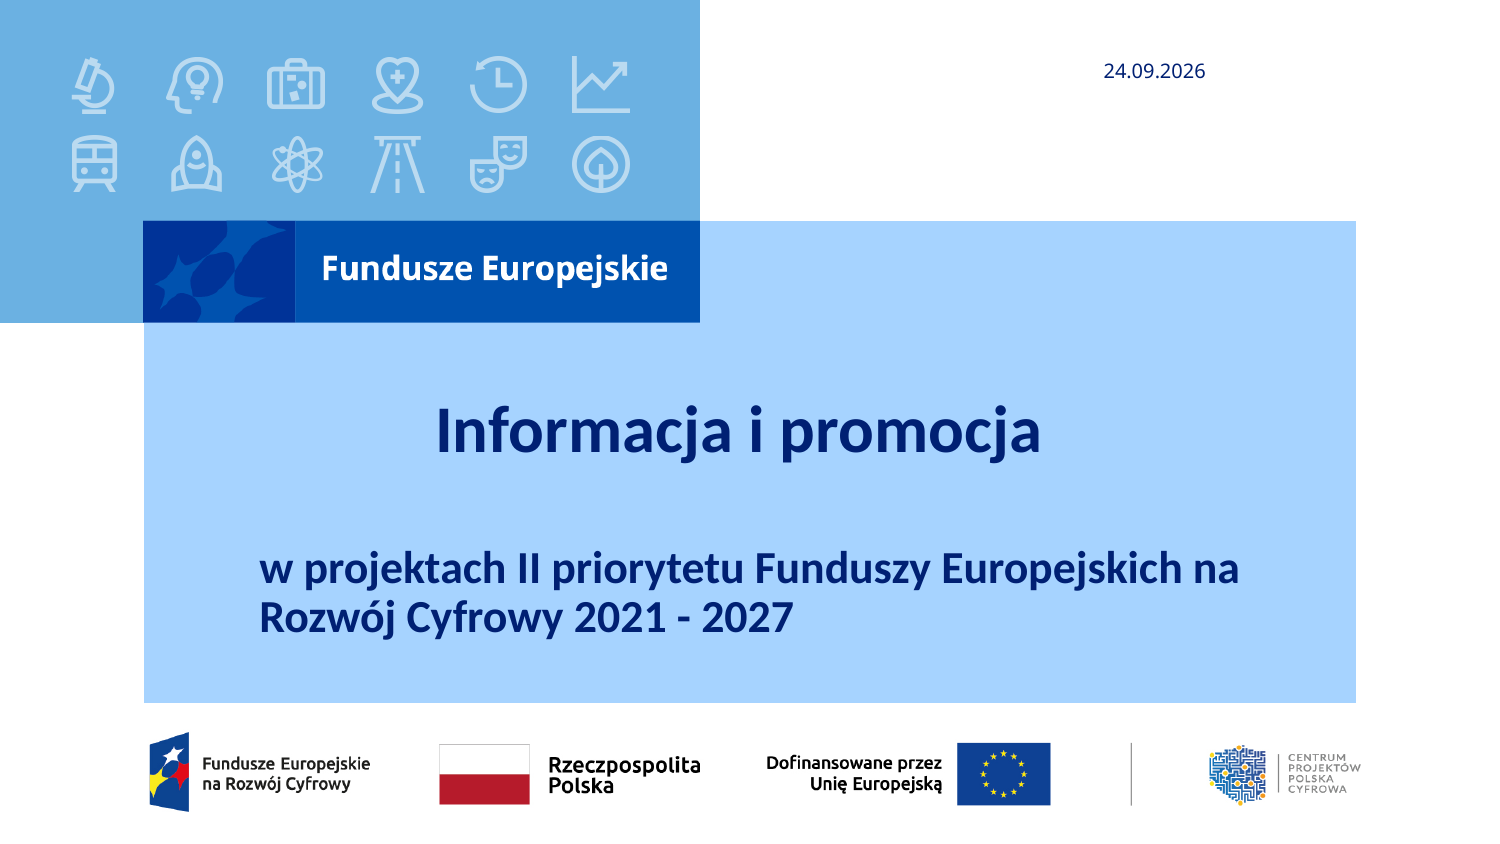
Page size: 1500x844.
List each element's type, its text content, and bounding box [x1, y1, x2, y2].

picture [123, 705, 1400, 838]
title Informacja i promocja [183, 409, 1295, 531]
subtitle w projektach II priorytetu Funduszy Europejskich na Rozwój Cyfrowy 2021 - 2027 [194, 542, 1306, 664]
text_box 02.07.2024 [1103, 60, 1356, 100]
